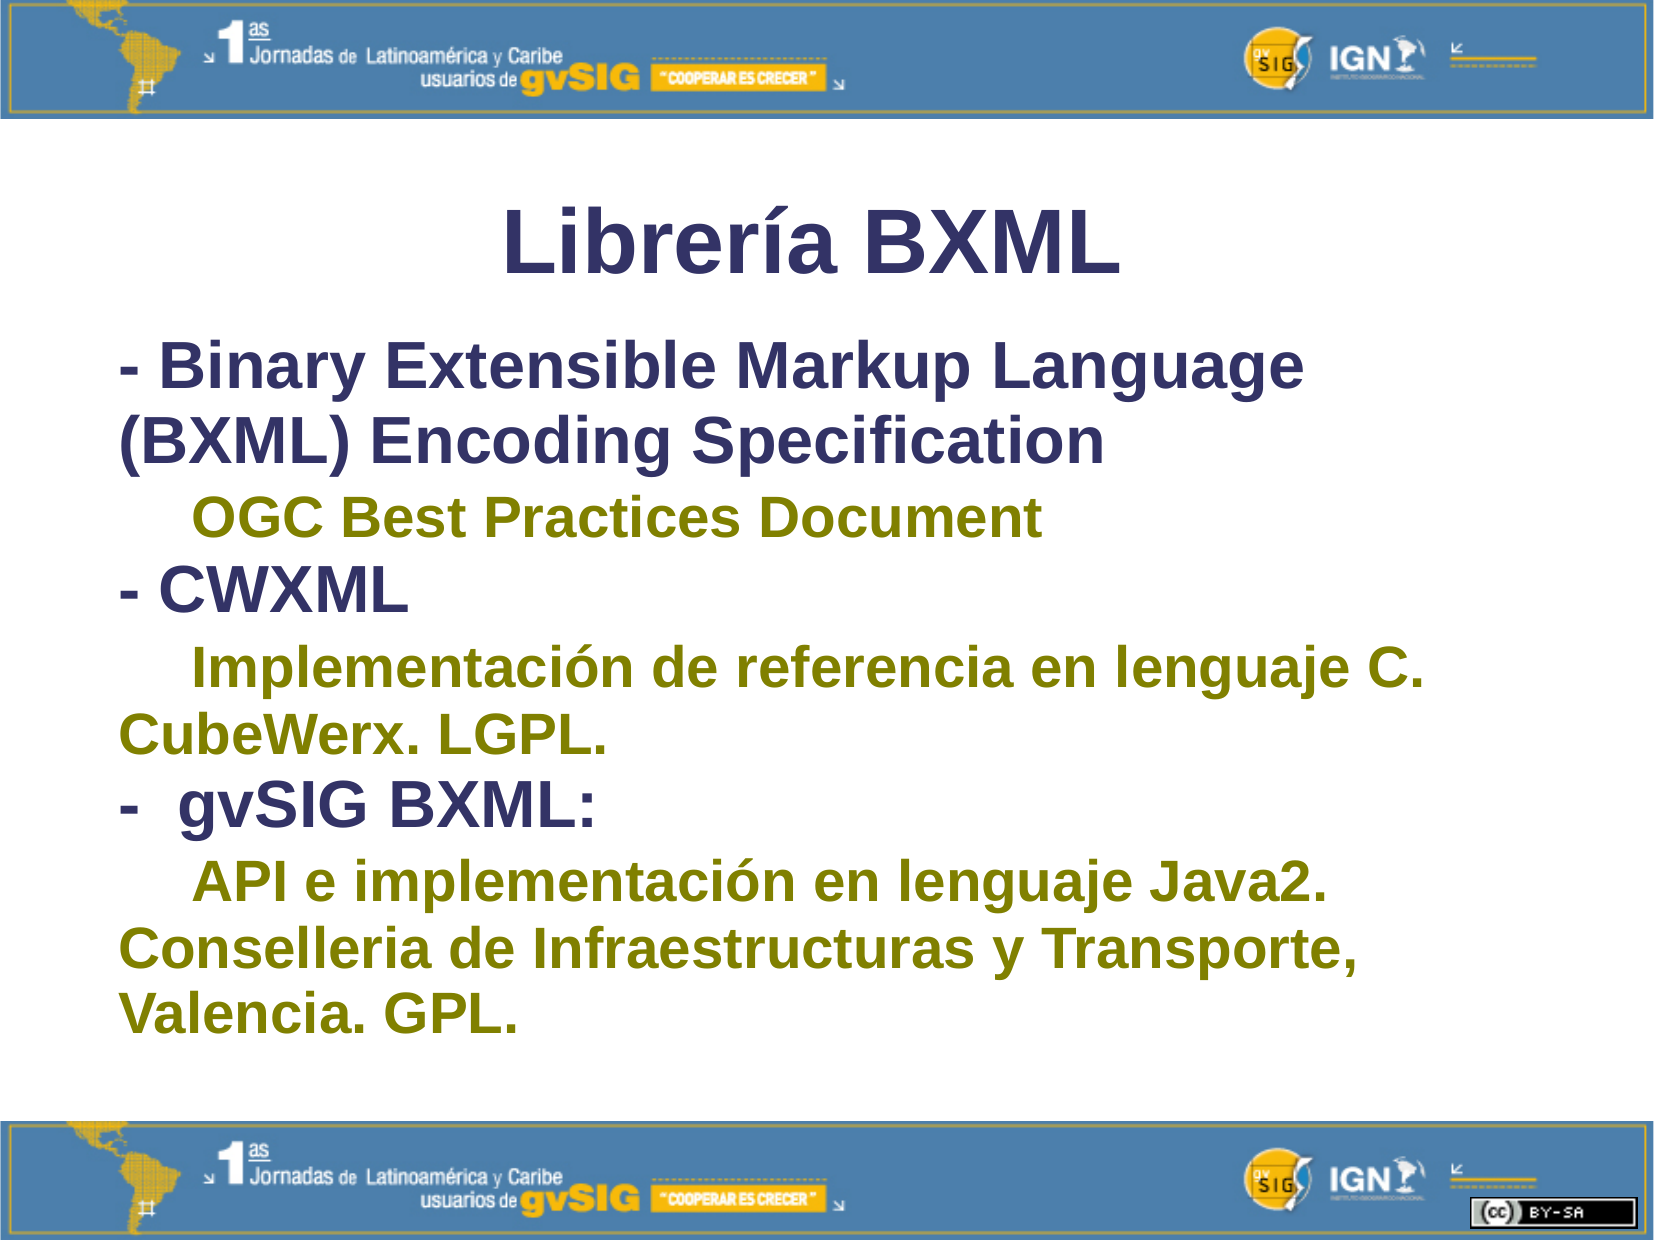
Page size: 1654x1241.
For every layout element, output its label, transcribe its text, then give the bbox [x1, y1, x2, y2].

text_box Librería BXML - Binary Extensible Markup Language (BXML) Encoding Specification OGC Best Practices Document - CWXML Implementación de referencia en lenguaje C. CubeWerx. LGPL. - gvSIG BXML: API e implementación en lenguaje Java2. Conselleria de Infraestructuras y Transporte, Valencia. GPL. [118, 113, 1506, 1241]
picture [0, 0, 1654, 119]
picture [0, 1121, 118, 1241]
picture [1506, 1121, 1654, 1241]
